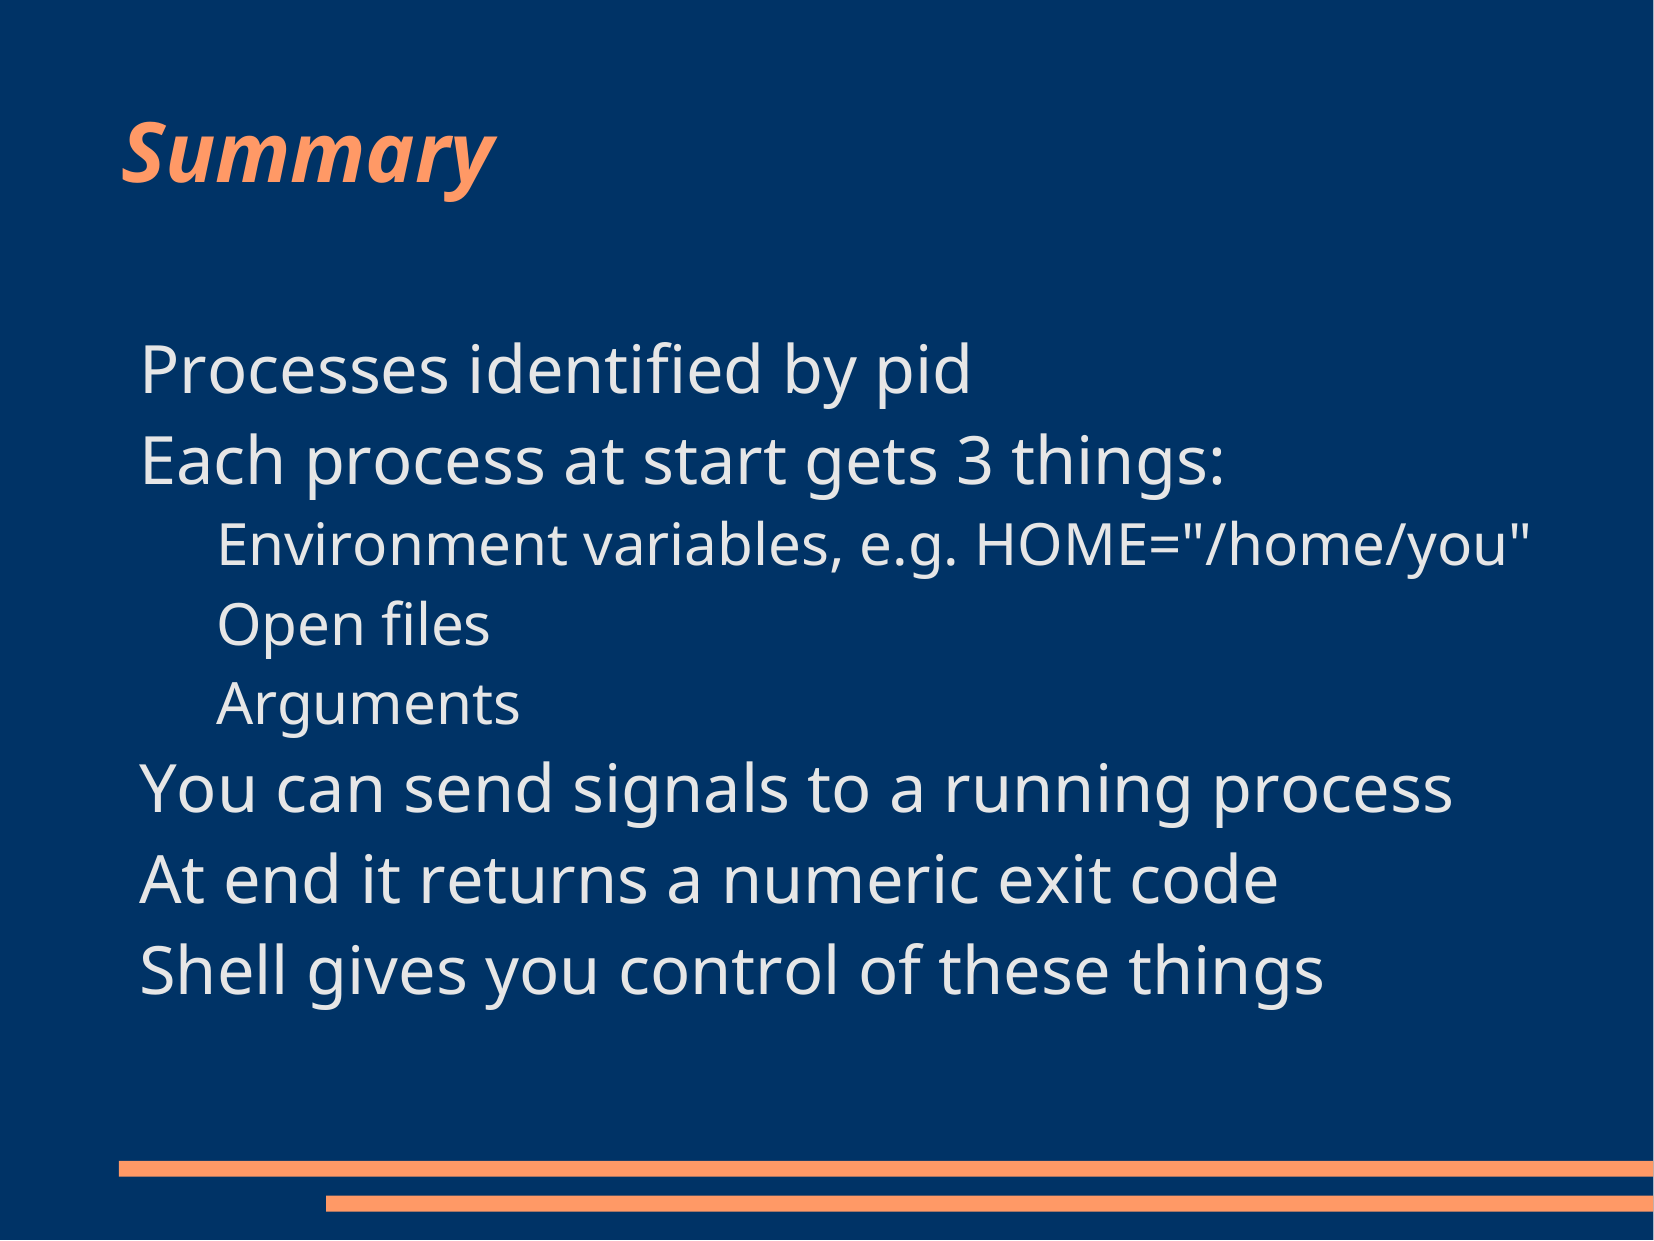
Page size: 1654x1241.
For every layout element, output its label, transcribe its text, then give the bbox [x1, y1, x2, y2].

list Processes identified by pid Each process at start gets 3 things: Environment variables, e.g. HOME="/home/you" Open files Arguments You can send signals to a running process At end it returns a numeric exit code Shell gives you control of these things [121, 322, 1561, 1132]
title Summary [121, 46, 1534, 254]
